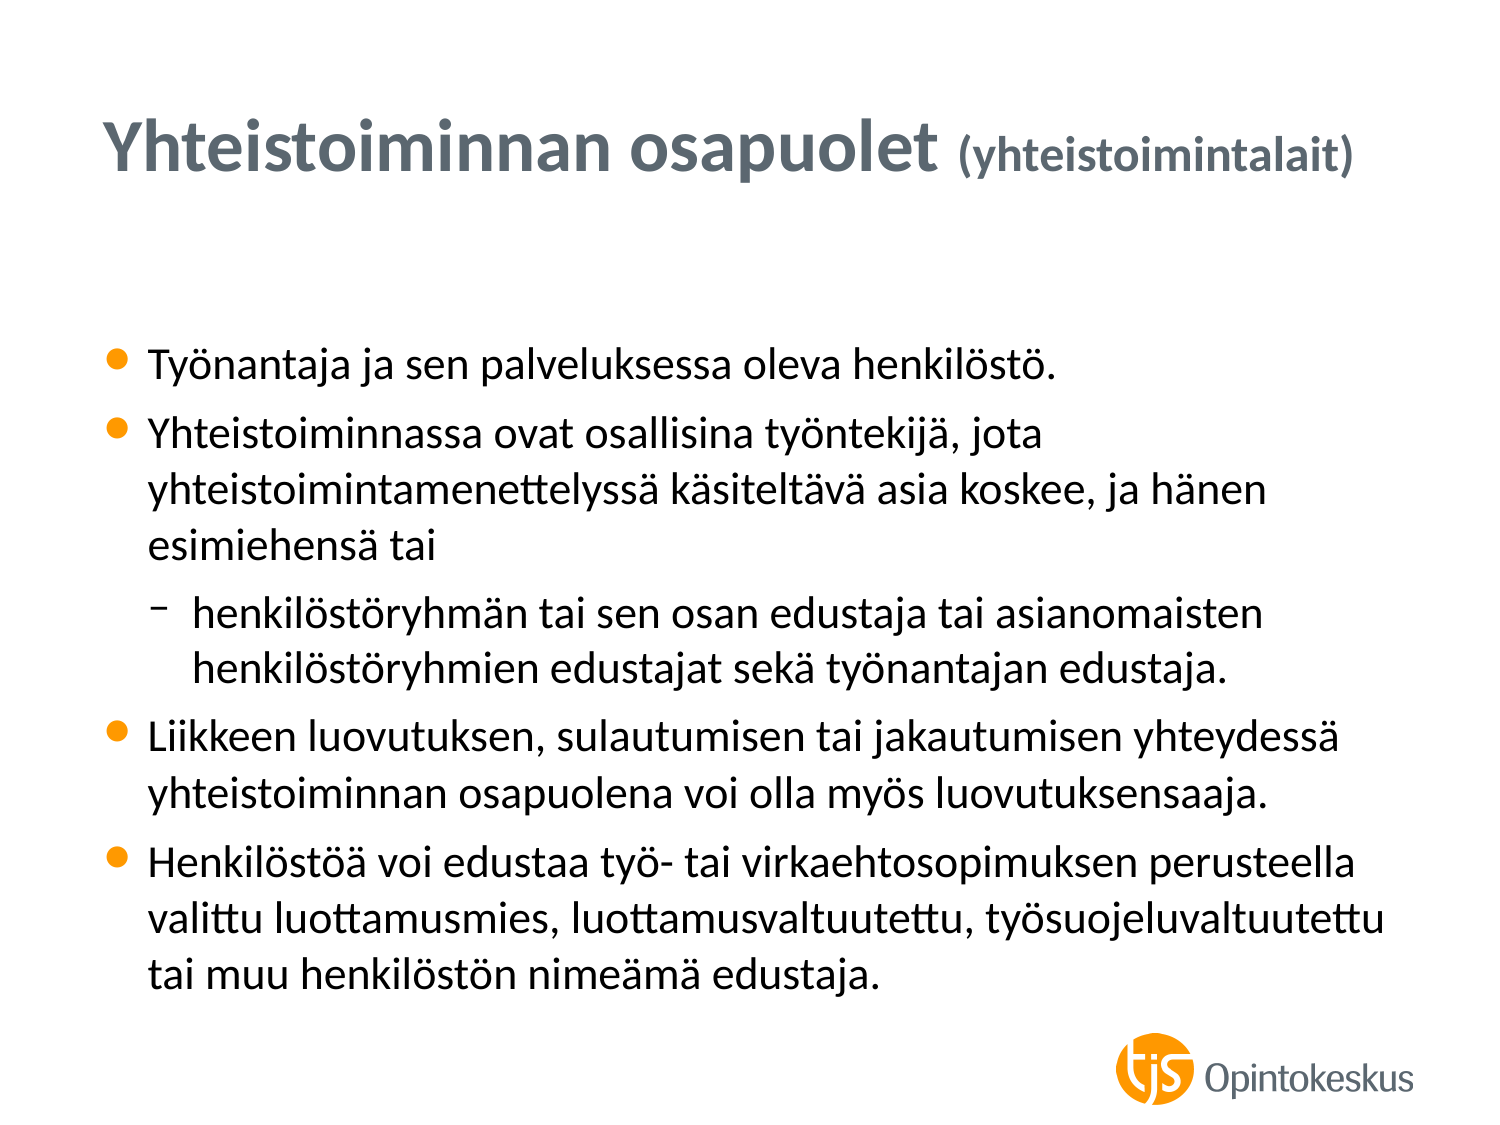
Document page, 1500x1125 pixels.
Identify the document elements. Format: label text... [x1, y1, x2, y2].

picture [1116, 1033, 1413, 1105]
list Työnantaja ja sen palveluksessa oleva henkilöstö. Yhteistoiminnassa ovat osallisina työntekijä, jota yhteistoimintamenettelyssä käsiteltävä asia koskee, ja hänen esimiehensä tai henkilöstöryhmän tai sen osan edustaja tai asianomaisten henkilöstöryhmien edustajat sekä työnantajan edustaja. Liikkeen luovutuksen, sulautumisen tai jakautumisen yhteydessä yhteistoiminnan osapuolena voi olla myös luovutuksensaaja. Henkilöstöä voi edustaa työ- tai virkaehtosopimuksen perusteella valittu luottamusmies, luottamusvaltuutettu, työsuojeluvaltuutettu tai muu henkilöstön nimeämä edustaja. [88, 324, 1412, 1004]
title Yhteistoiminnan osapuolet (yhteistoimintalait) [88, 88, 1412, 266]
